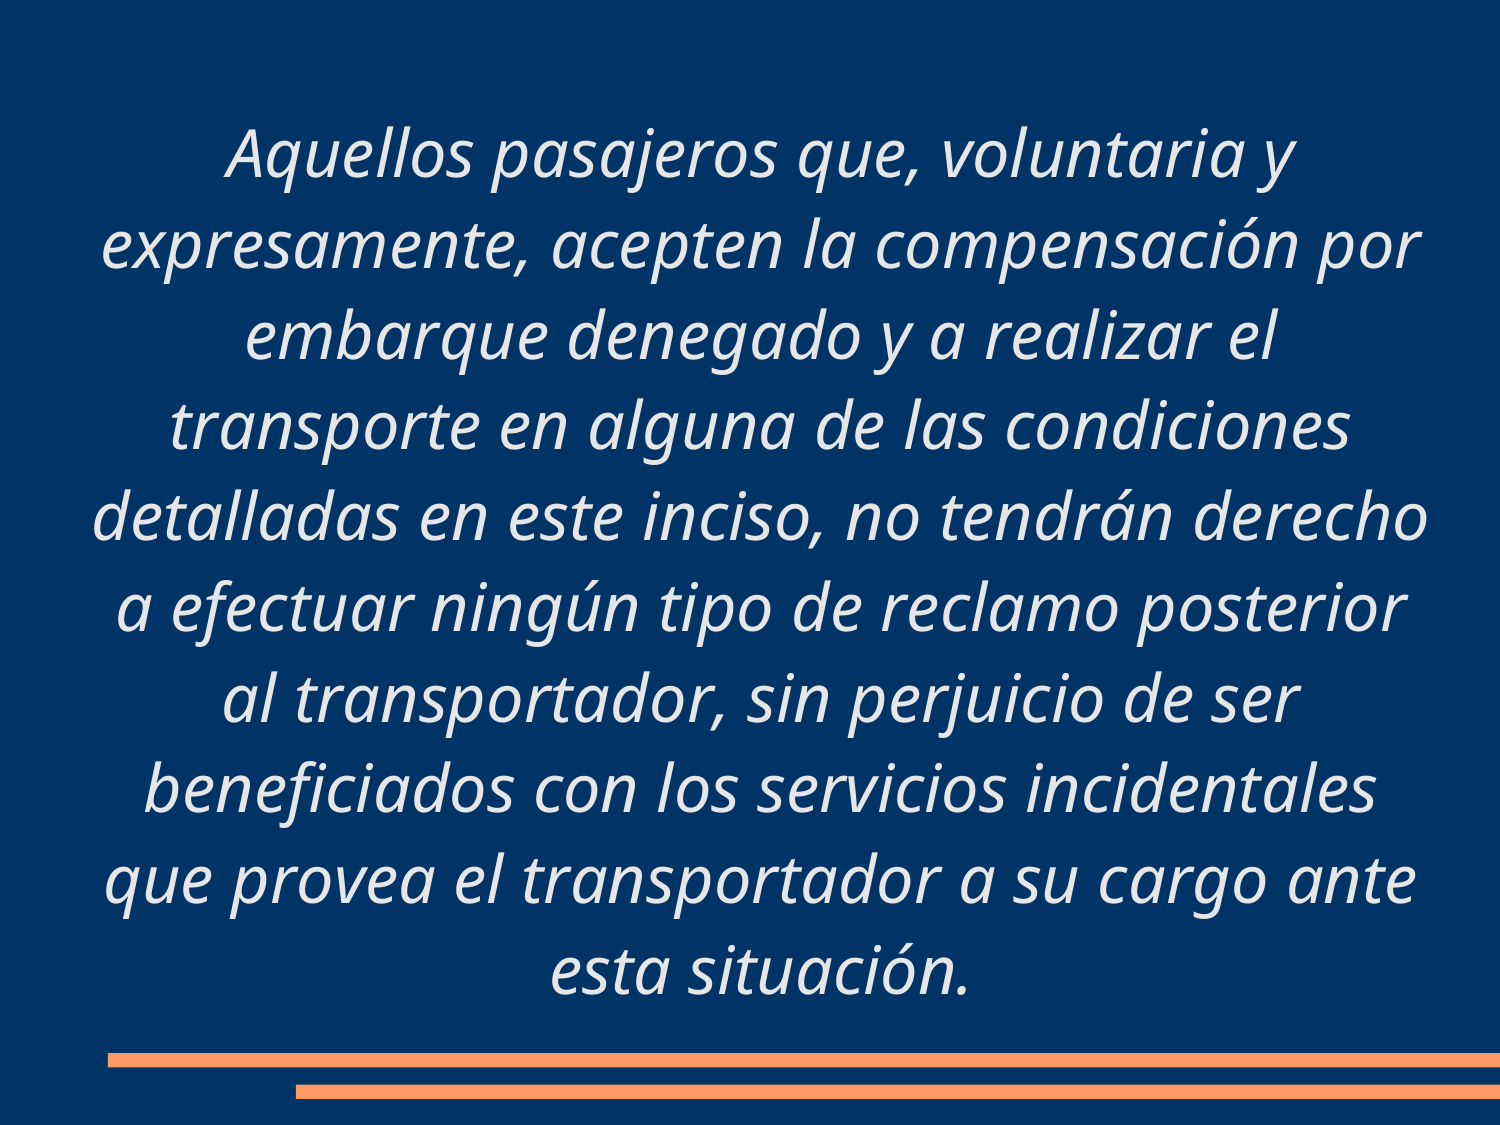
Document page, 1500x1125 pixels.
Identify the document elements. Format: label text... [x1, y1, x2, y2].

list Aquellos pasajeros que, voluntaria y expresamente, acepten la compensación por embarque denegado y a realizar el transporte en alguna de las condiciones detalladas en este inciso, no tendrán derecho a efectuar ningún tipo de reclamo posterior al transportador, sin perjuicio de ser beneficiados con los servicios incidentales que provea el transportador a su cargo ante esta situación. [82, 106, 1441, 1040]
